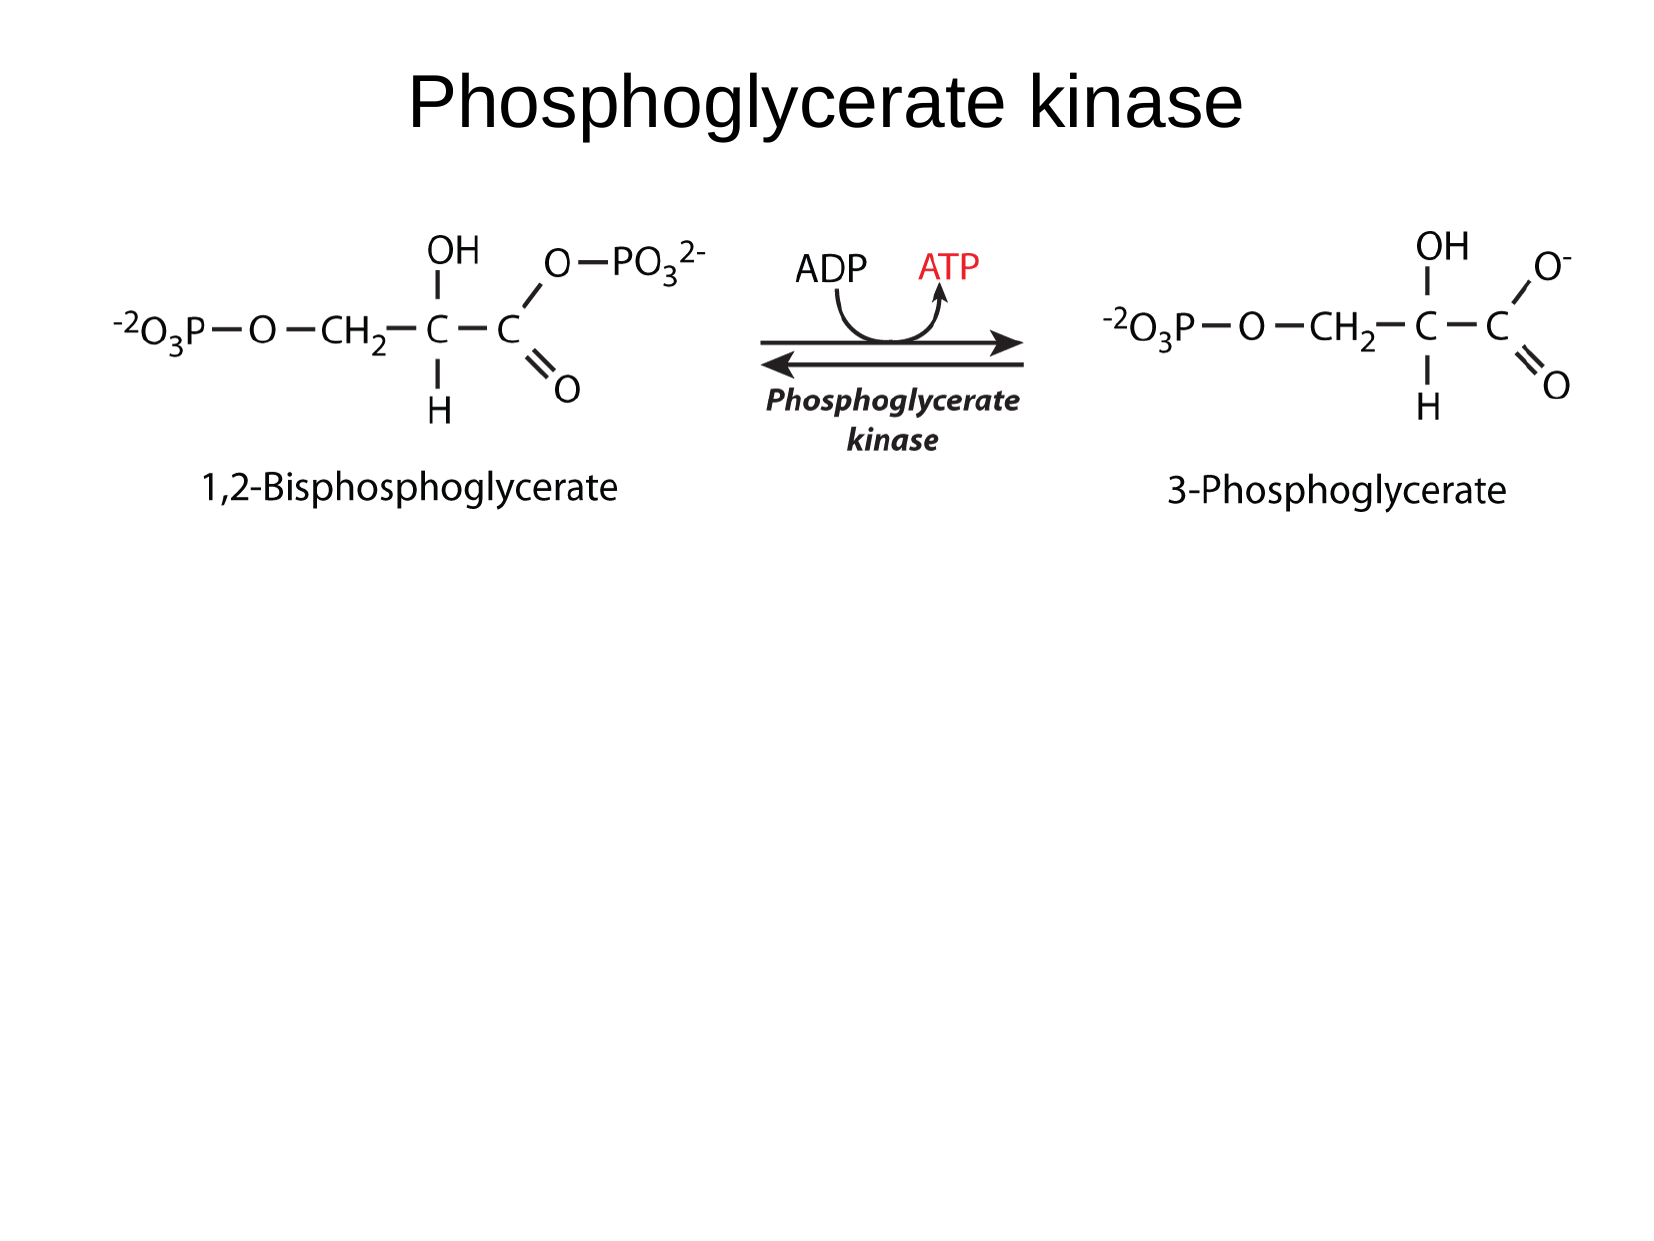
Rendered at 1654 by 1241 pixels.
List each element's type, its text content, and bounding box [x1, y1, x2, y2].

title Phosphoglycerate kinase [82, 55, 1571, 145]
picture [112, 224, 1572, 515]
